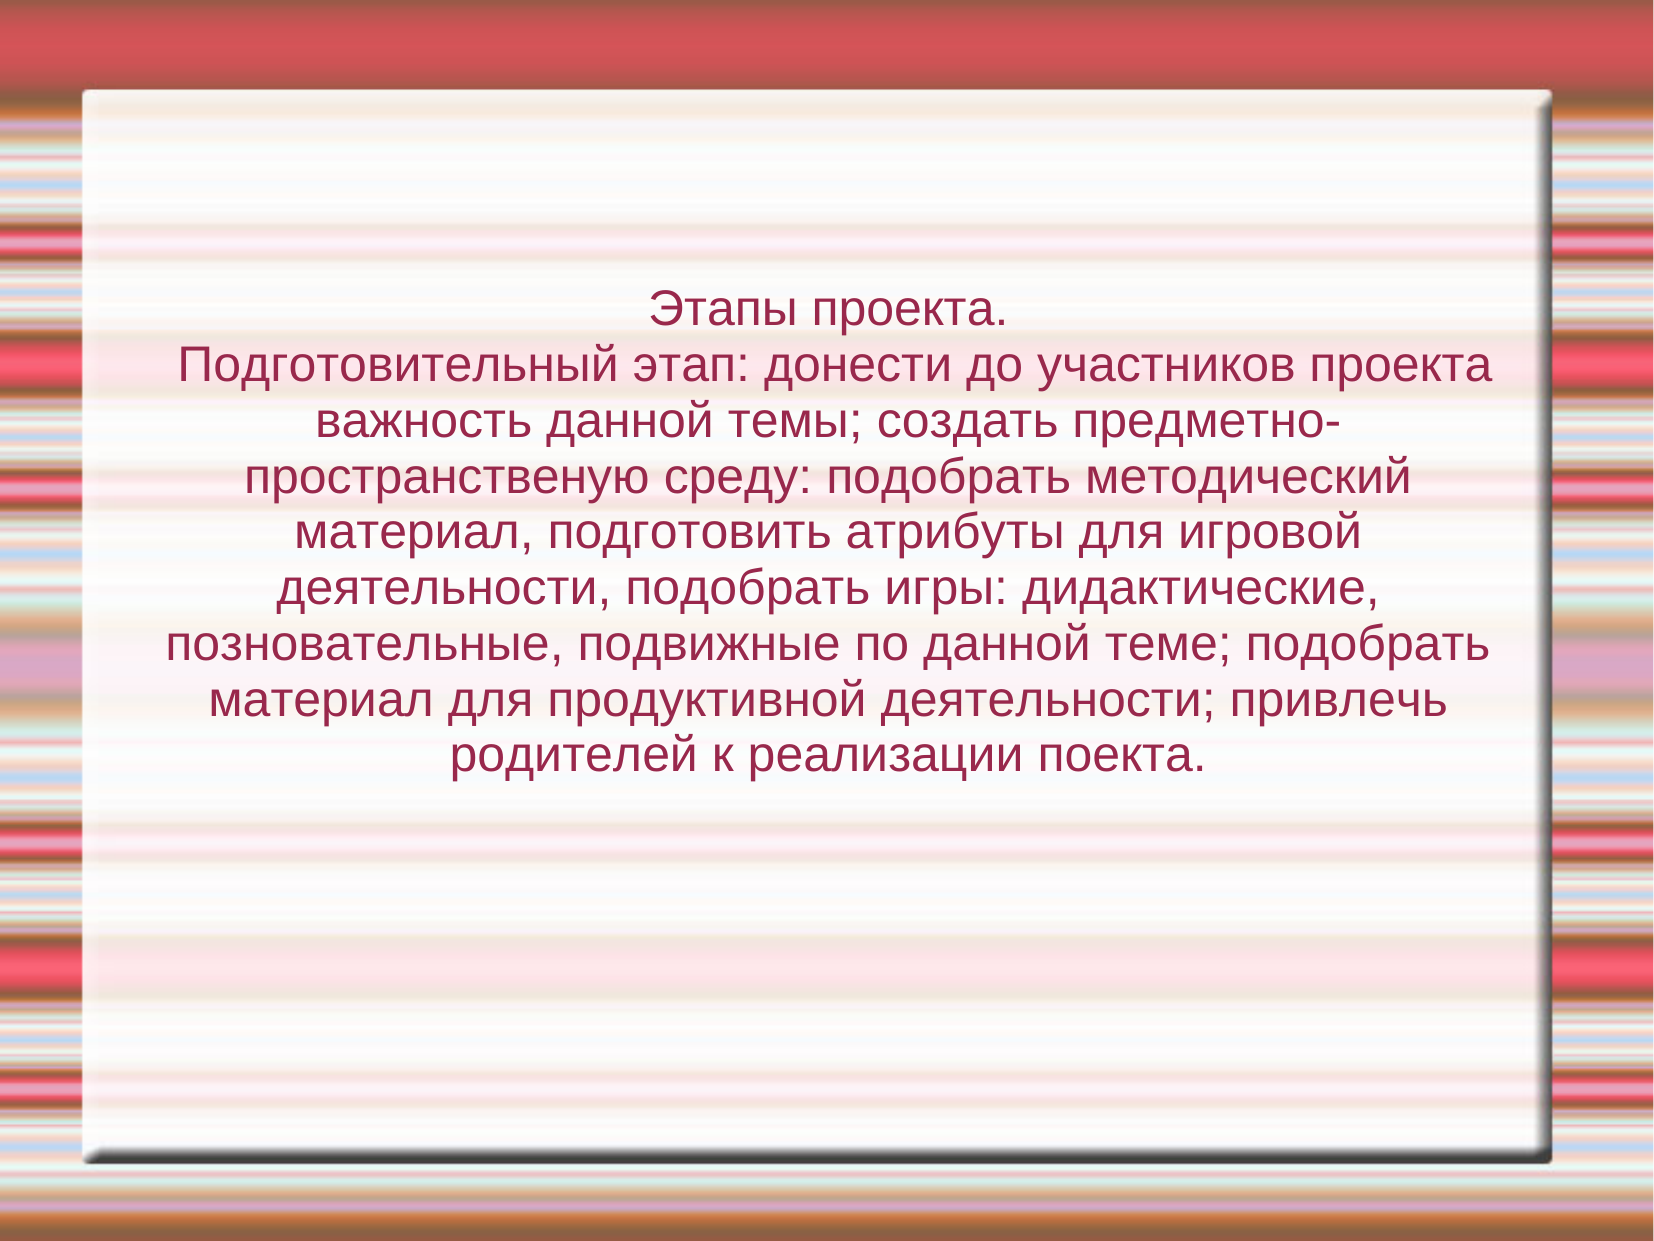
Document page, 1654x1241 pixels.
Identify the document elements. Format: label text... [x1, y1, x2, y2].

picture [0, 0, 1654, 1241]
title Этапы проекта. Подготовительный этап: донести до участников проекта важность данной темы; создать предметно-пространственую среду: подобрать методический материал, подготовить атрибуты для игровой деятельности, подобрать игры: дидактические, позновательные, подвижные по данной теме; подобрать материал для продуктивной деятельности; привлечь родителей к реализации поекта. [151, 88, 1506, 975]
